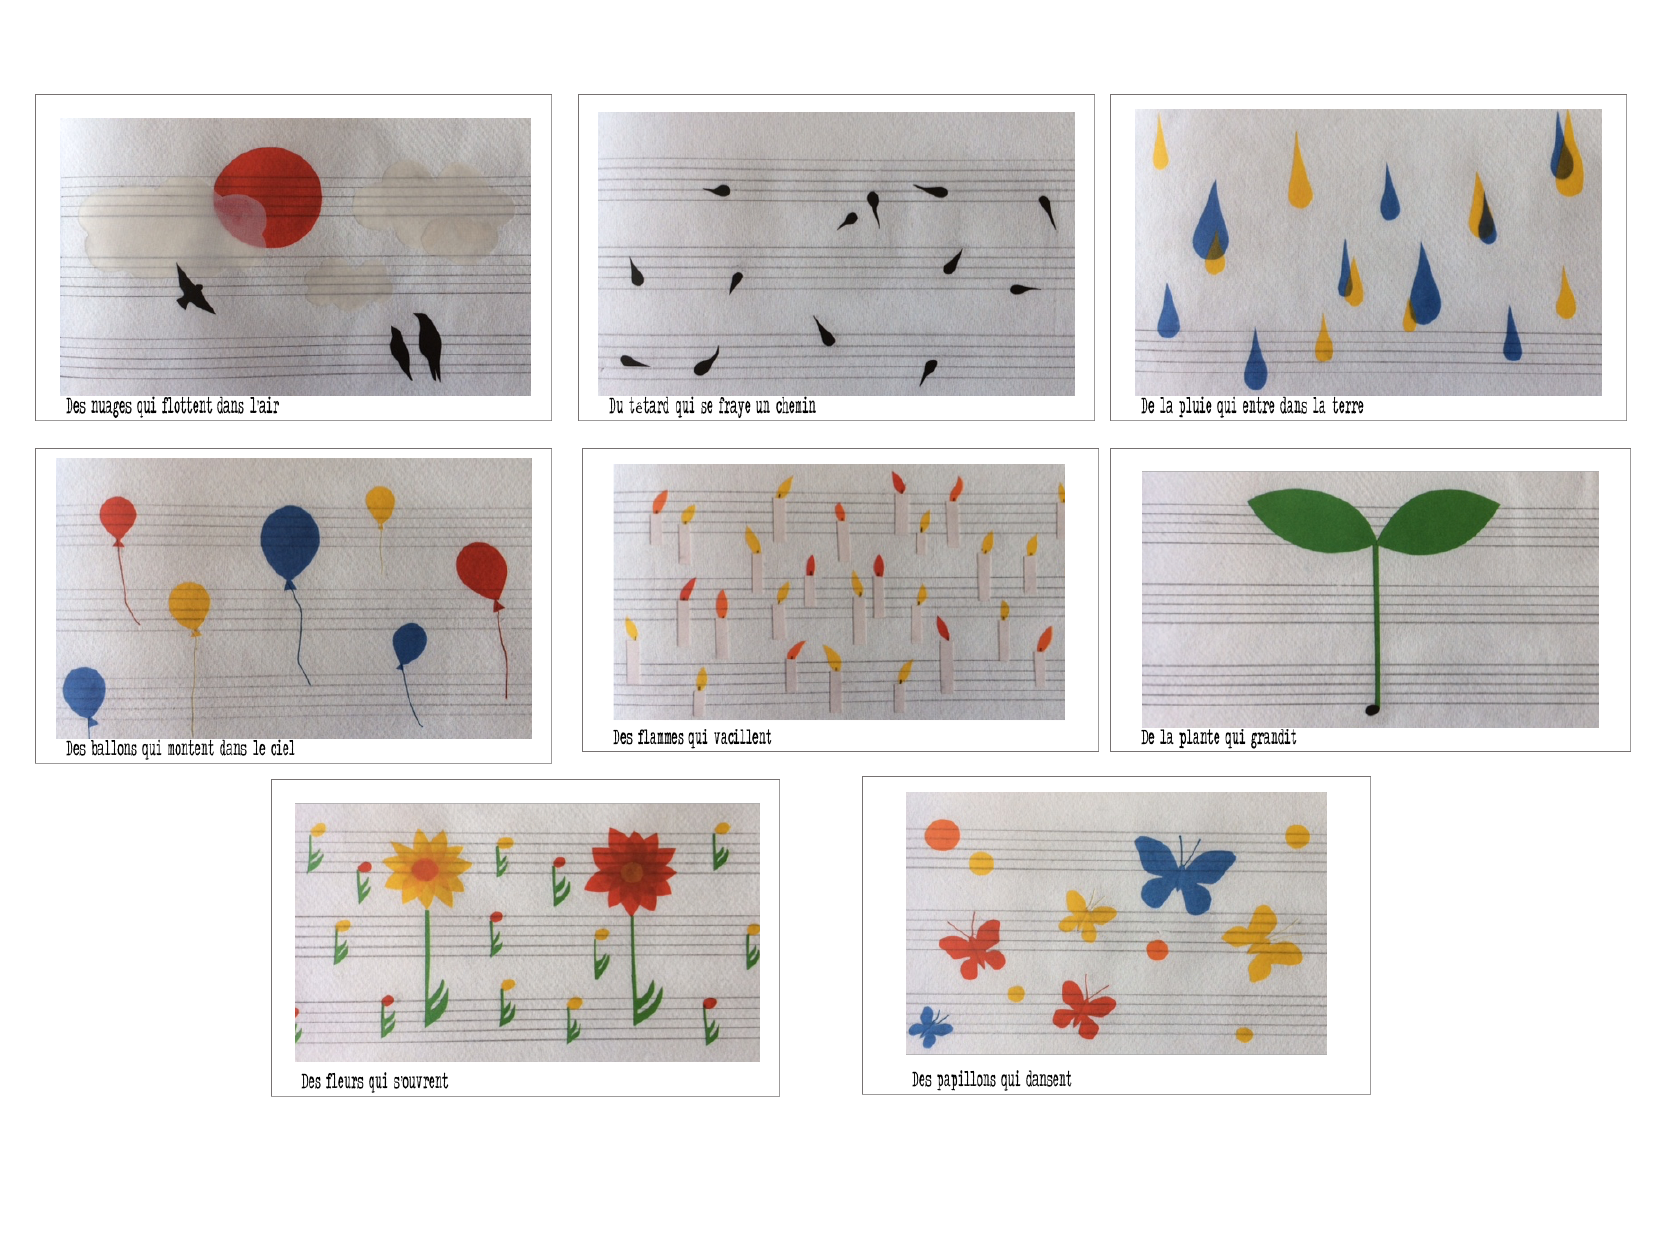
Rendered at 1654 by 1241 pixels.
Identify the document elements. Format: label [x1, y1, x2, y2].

picture [35, 448, 552, 768]
picture [582, 448, 1099, 756]
picture [35, 94, 552, 426]
picture [271, 779, 780, 1102]
picture [1110, 94, 1627, 426]
picture [578, 94, 1095, 426]
picture [862, 776, 1371, 1099]
picture [1110, 448, 1631, 756]
